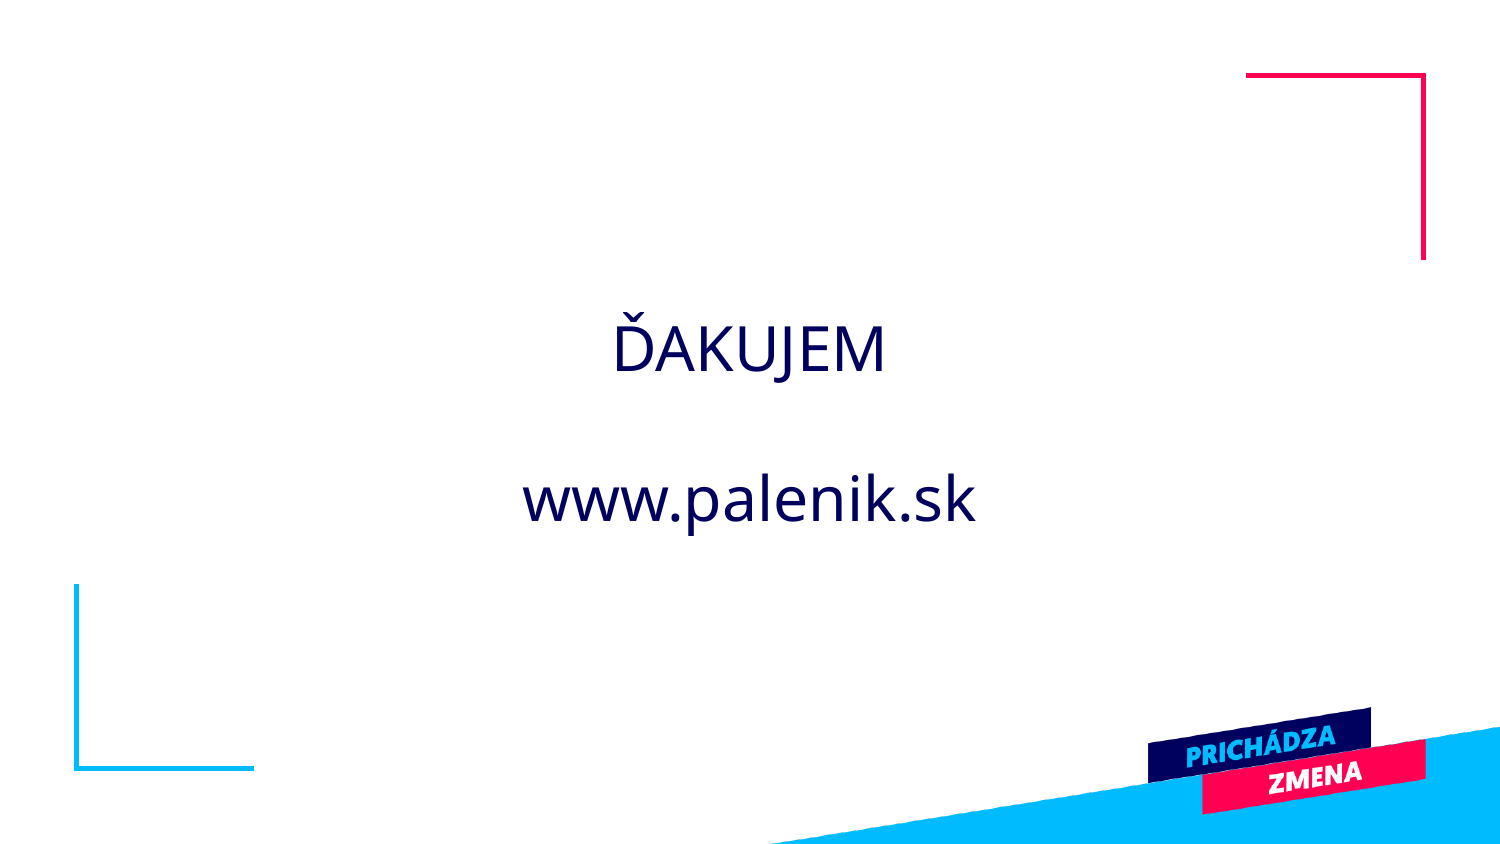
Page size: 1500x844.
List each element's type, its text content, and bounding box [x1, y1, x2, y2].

title ĎAKUJEM www.palenik.sk [126, 296, 1374, 548]
picture [769, 707, 1500, 844]
